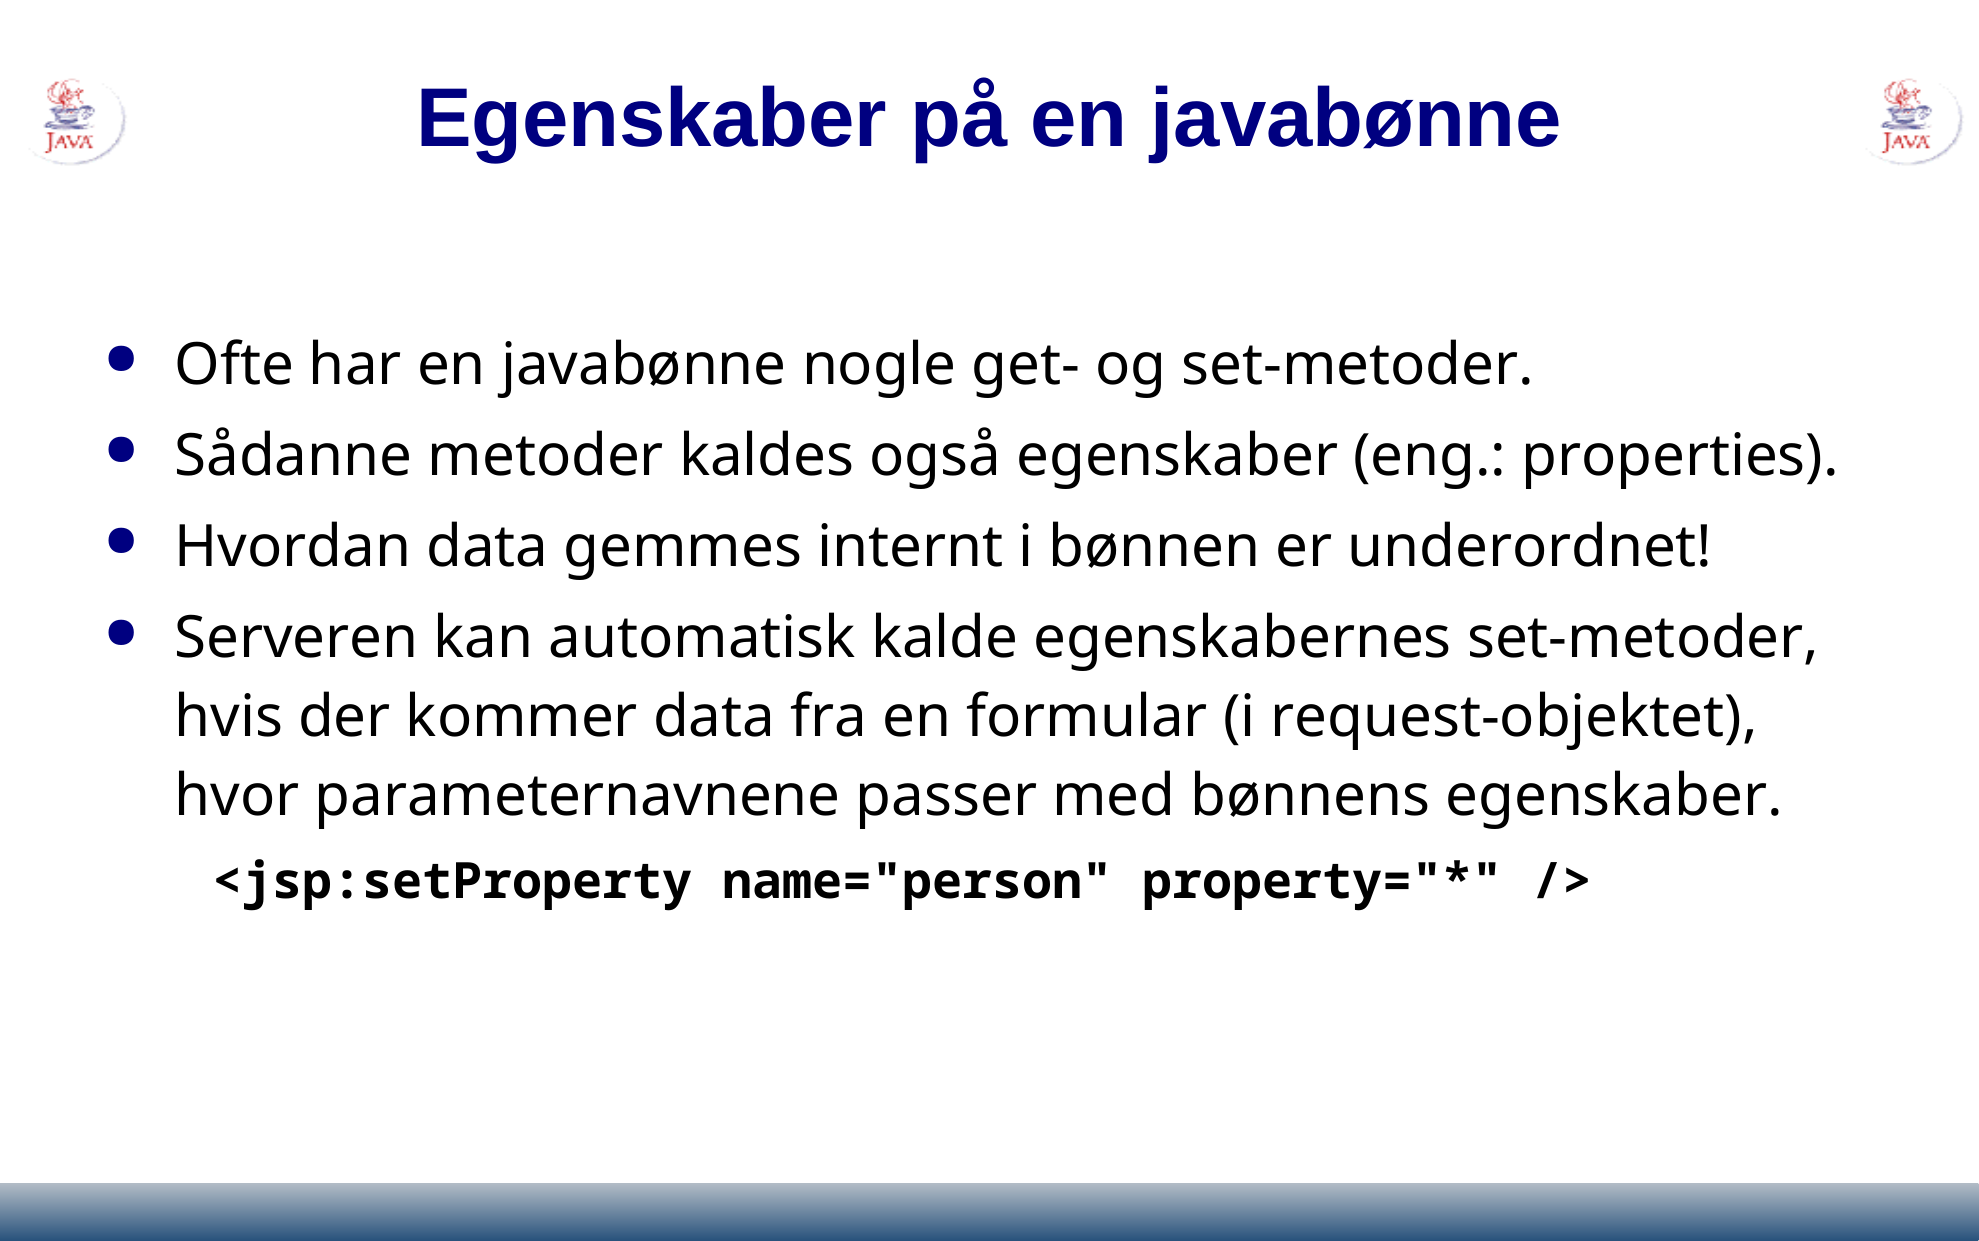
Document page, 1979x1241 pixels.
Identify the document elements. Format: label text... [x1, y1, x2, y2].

title Egenskaber på en javabønne [126, 14, 1853, 222]
picture [12, 71, 126, 169]
picture [1853, 71, 1968, 169]
list Ofte har en javabønne nogle get- og set-metoder. Sådanne metoder kaldes også egenskaber (eng.: properties). Hvordan data gemmes internt i bønnen er underordnet! Serveren kan automatisk kalde egenskabernes set-metoder, hvis der kommer data fra en formular (i request-objektet), hvor parameternavnene passer med bønnens egenskaber. <jsp:setProperty name="person" property="*" /> [92, 230, 1881, 1050]
